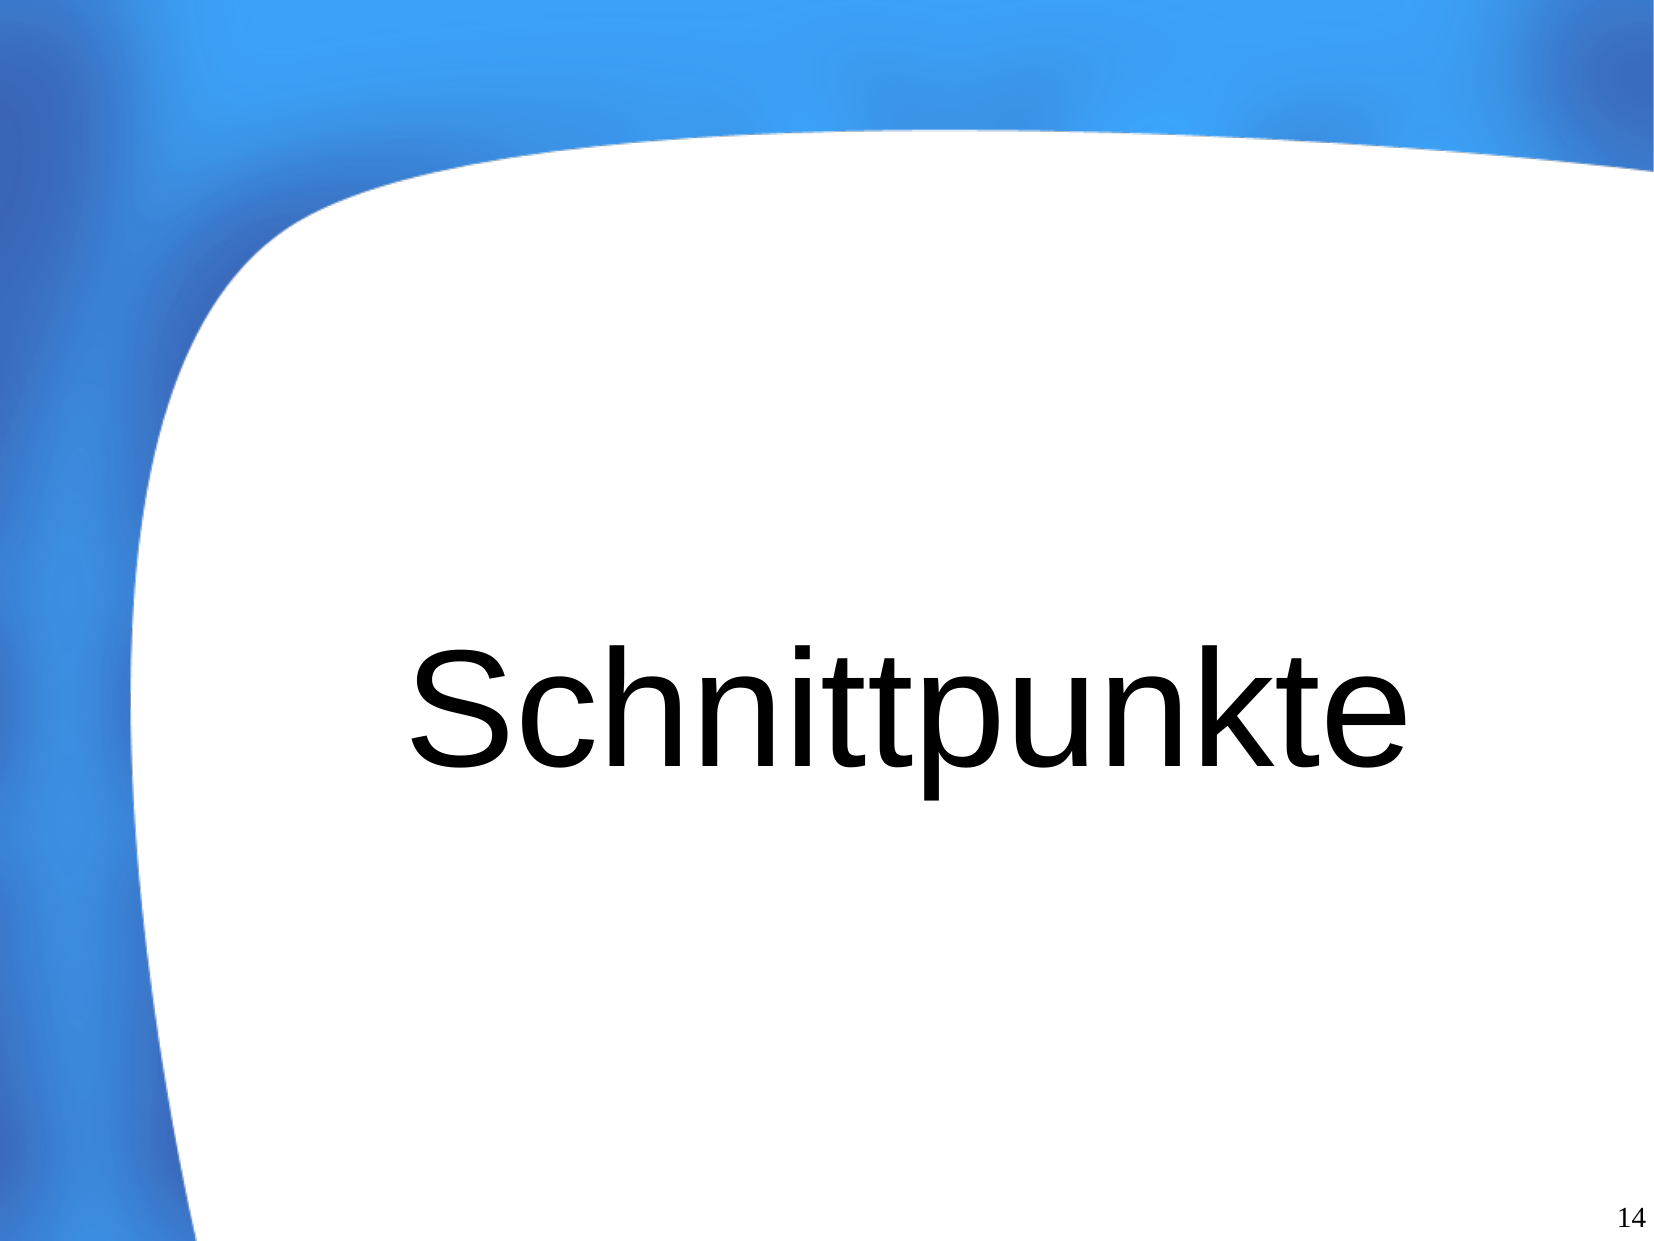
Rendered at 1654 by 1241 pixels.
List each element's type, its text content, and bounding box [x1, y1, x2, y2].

subtitle Schnittpunkte [259, 248, 1560, 1170]
picture [0, 0, 1654, 1241]
